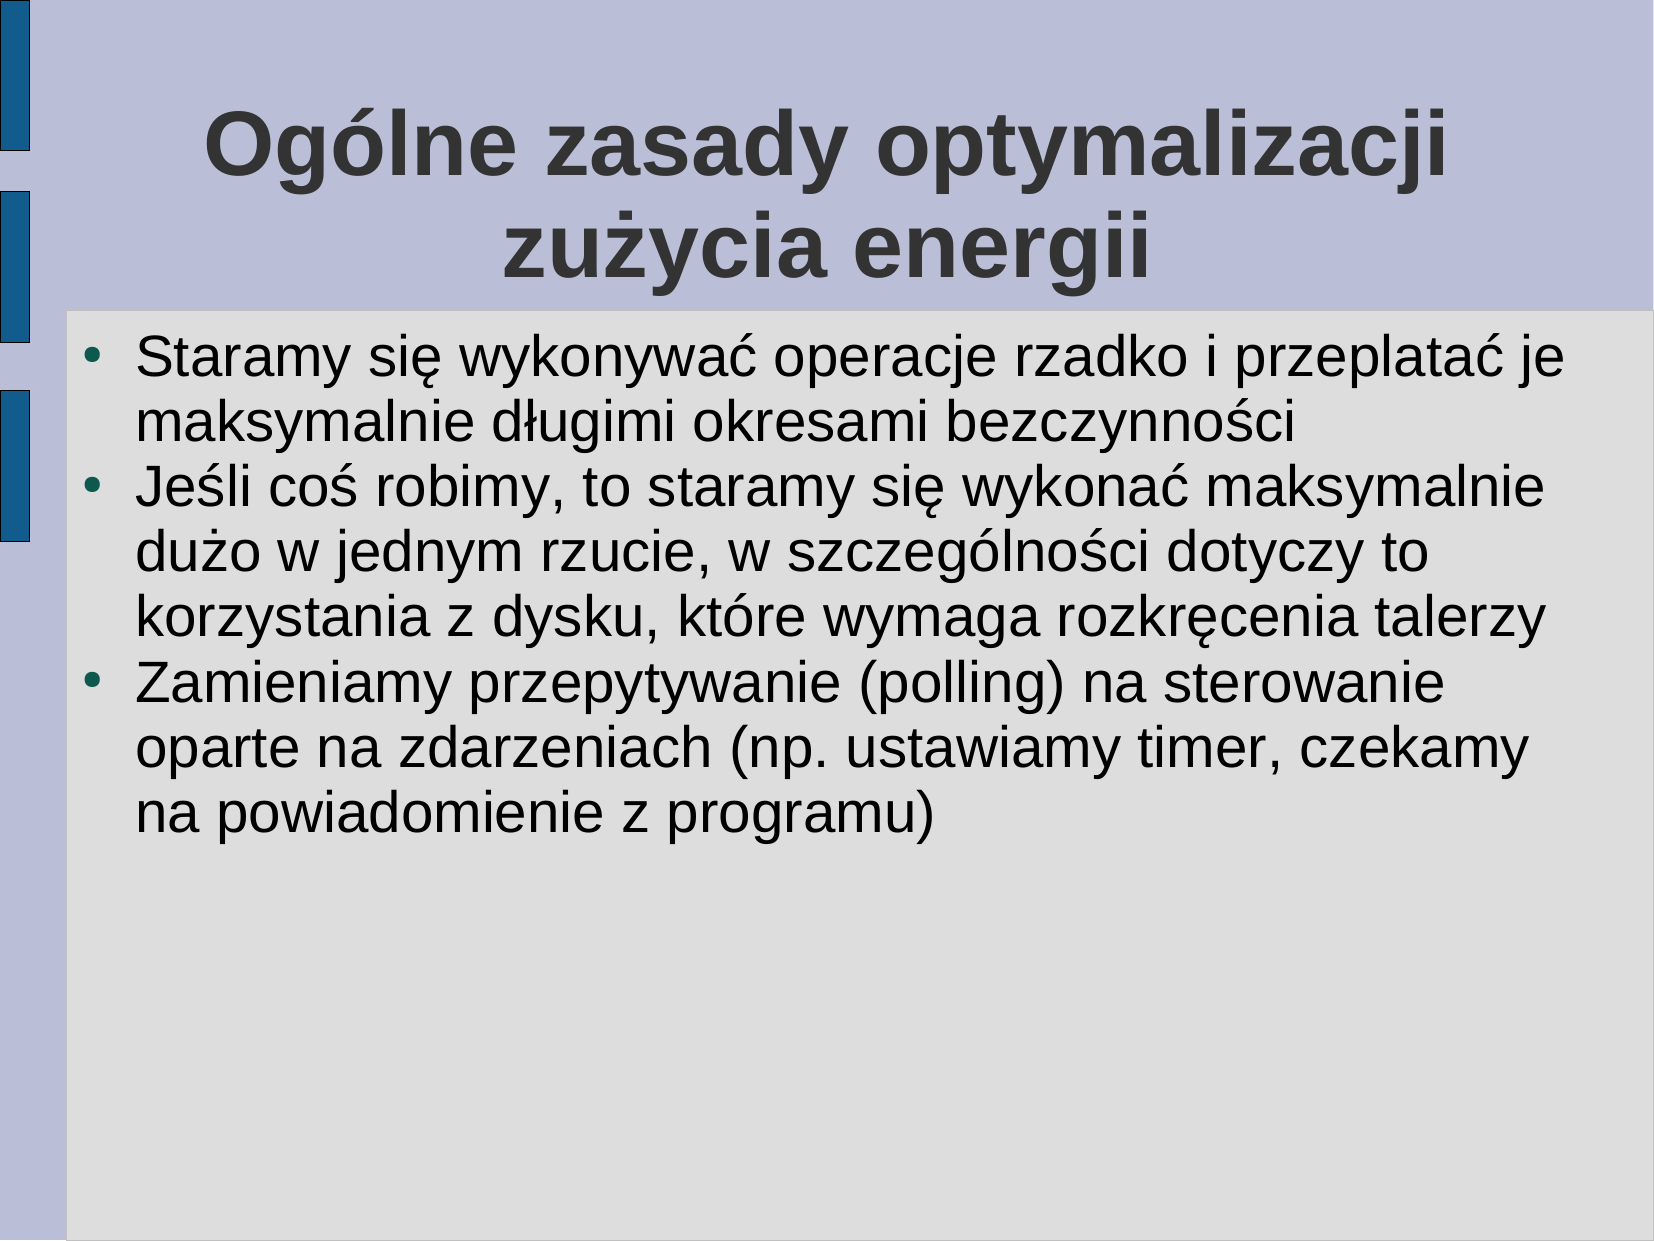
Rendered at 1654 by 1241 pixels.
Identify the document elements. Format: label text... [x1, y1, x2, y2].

title Ogólne zasady optymalizacji zużycia energii [121, 91, 1534, 299]
list Staramy się wykonywać operacje rzadko i przeplatać je maksymalnie długimi okresami bezczynności Jeśli coś robimy, to staramy się wykonać maksymalnie dużo w jednym rzucie, w szczególności dotyczy to korzystania z dysku, które wymaga rozkręcenia talerzy Zamieniamy przepytywanie (polling) na sterowanie oparte na zdarzeniach (np. ustawiamy timer, czekamy na powiadomienie z programu) [64, 324, 1595, 1106]
